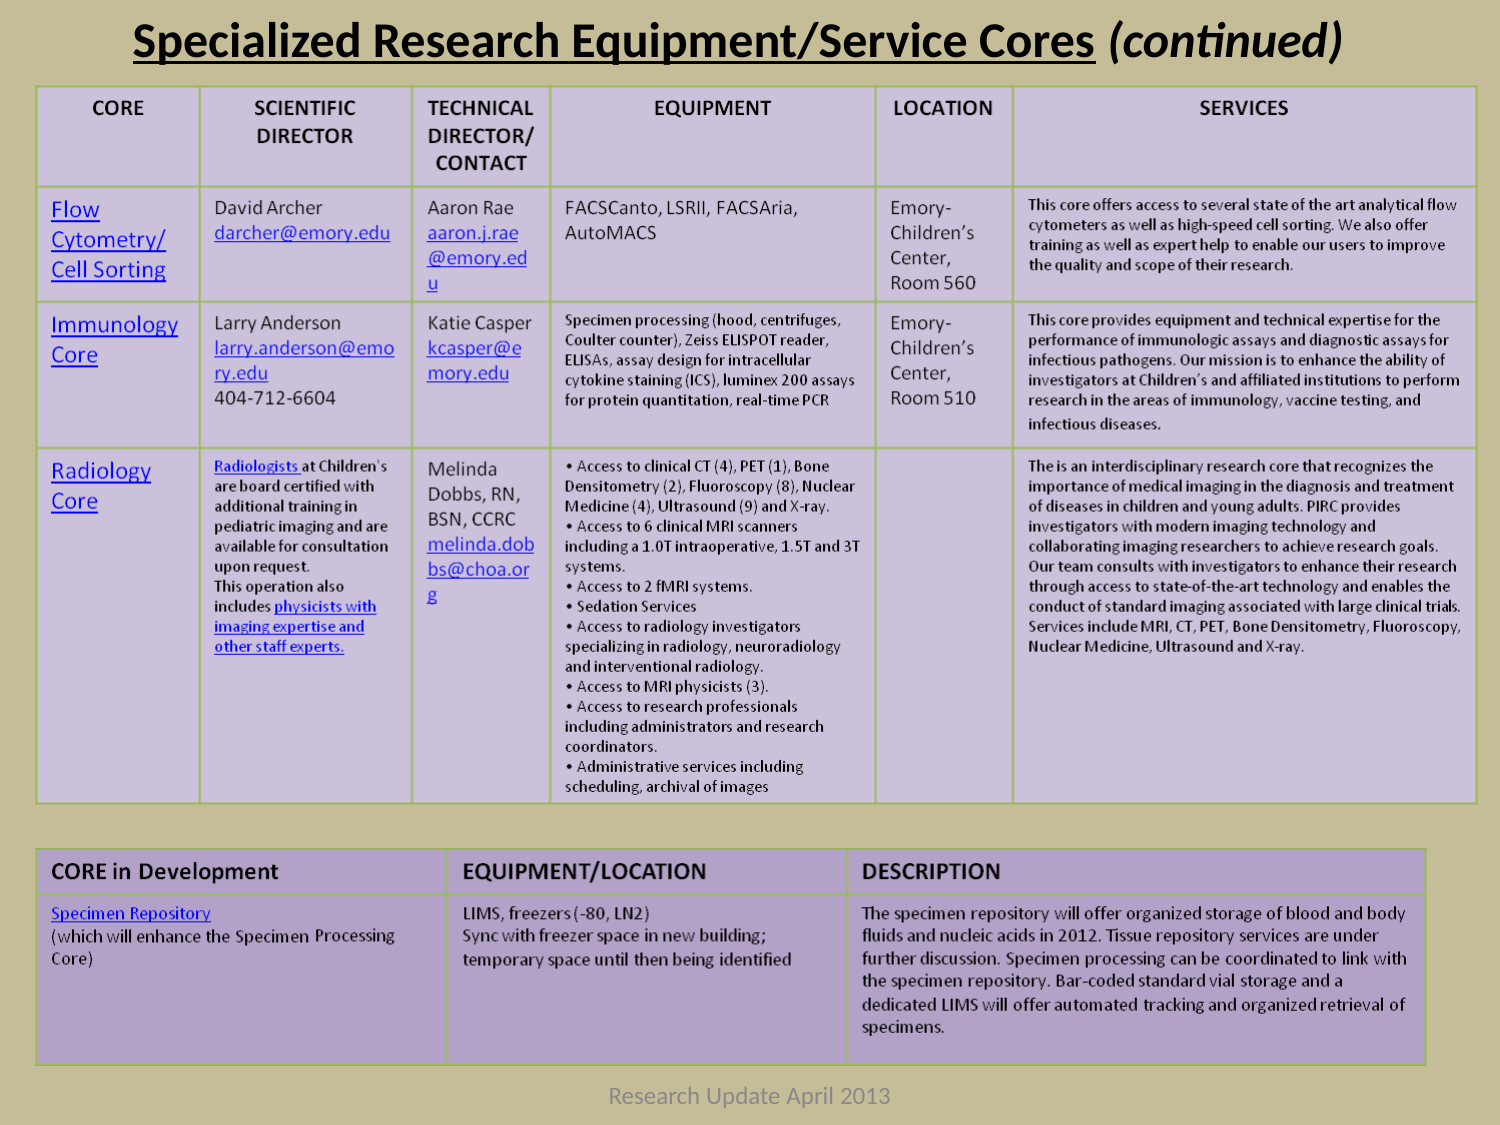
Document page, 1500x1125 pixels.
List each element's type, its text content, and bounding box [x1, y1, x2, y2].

picture [25, 76, 1488, 817]
text_box Research Update April 2013 [512, 1077, 988, 1125]
text_box Specialized Research Equipment/Service Cores (continued) [37, 0, 1450, 113]
picture [25, 837, 1437, 1077]
